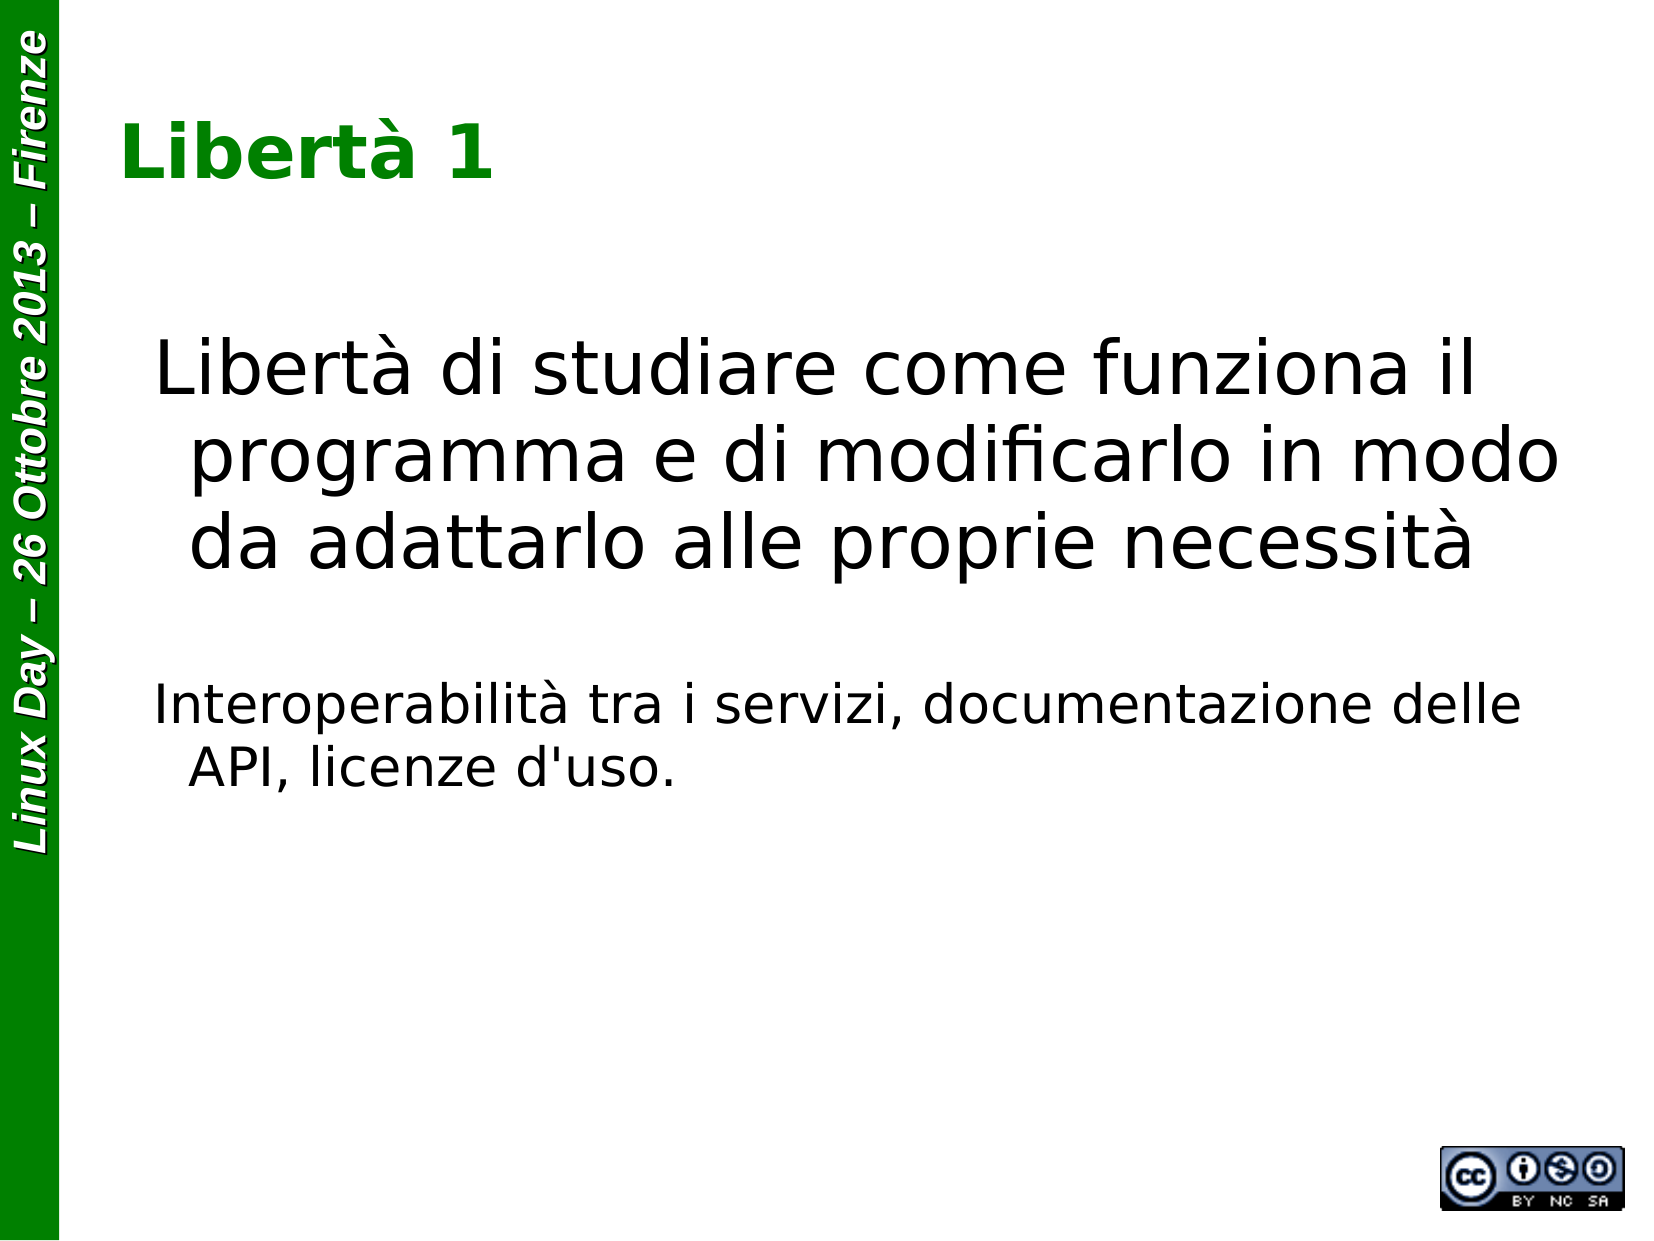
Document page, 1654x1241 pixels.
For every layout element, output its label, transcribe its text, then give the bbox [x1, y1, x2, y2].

list Libertà di studiare come funziona il programma e di modificarlo in modo da adattarlo alle proprie necessità Interoperabilità tra i servizi, documentazione delle API, licenze d'uso. [118, 324, 1571, 1116]
picture [1440, 1146, 1625, 1211]
title Libertà 1 [118, 56, 1306, 249]
